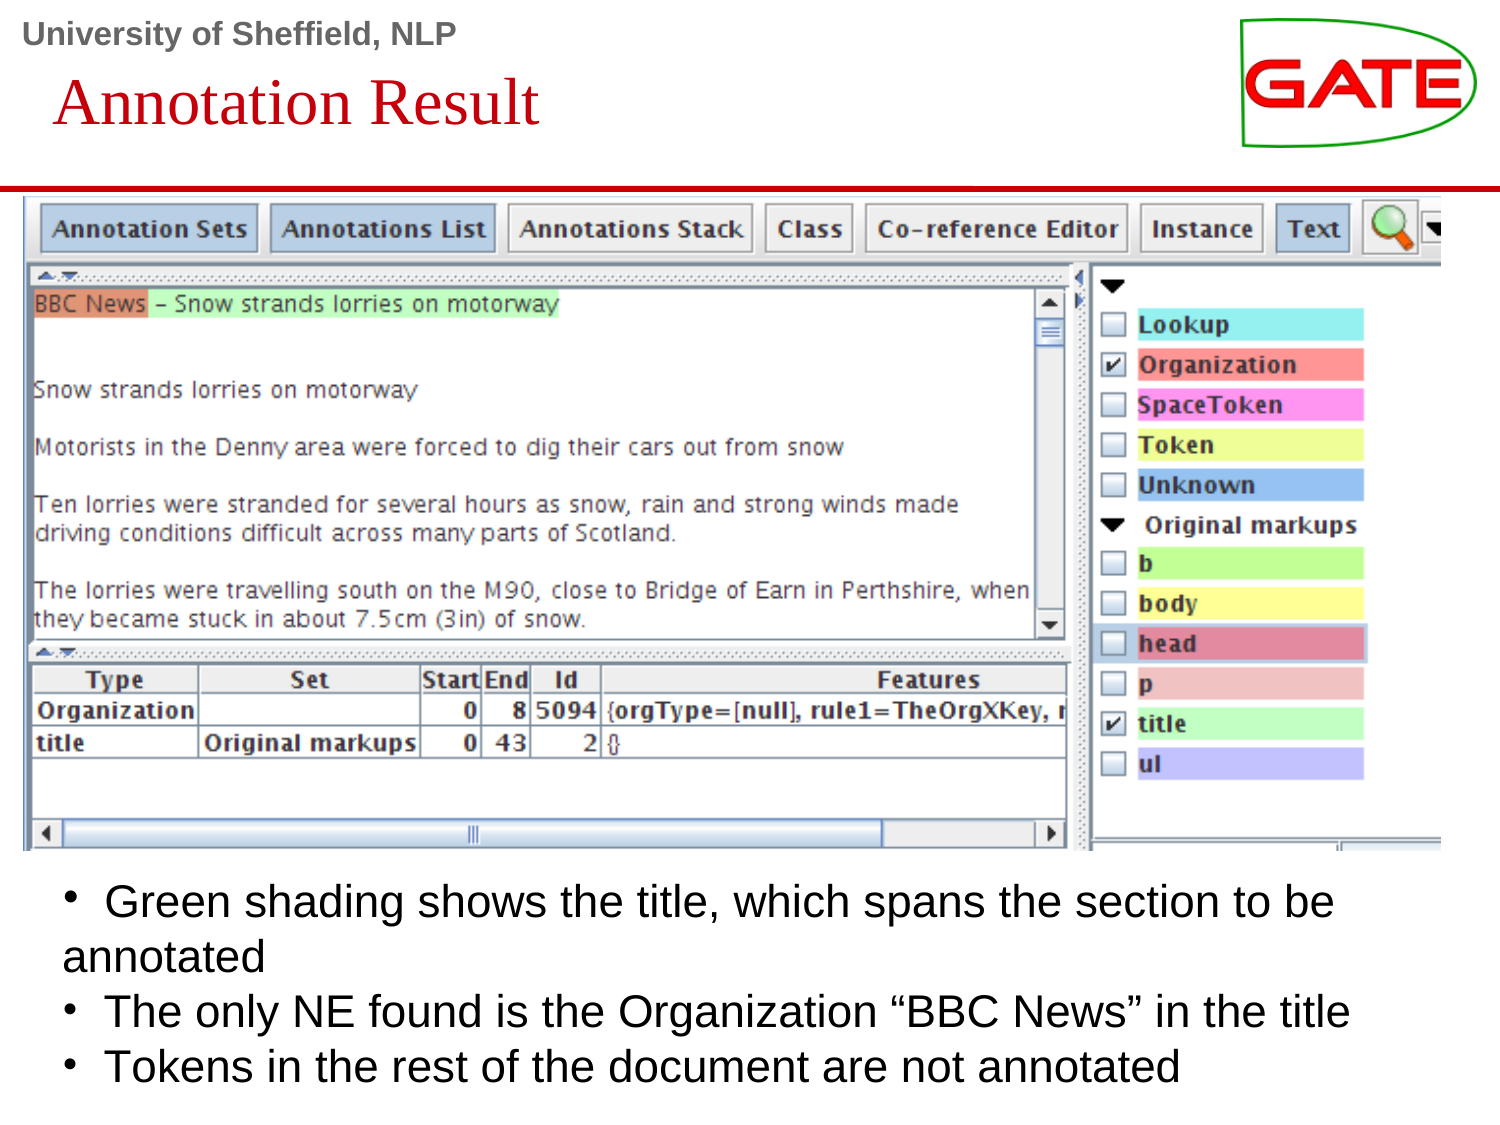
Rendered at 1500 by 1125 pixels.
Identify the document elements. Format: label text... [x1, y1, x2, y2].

text_box Green shading shows the title, which spans the section to be annotated The only NE found is the Organization “BBC News” in the title Tokens in the rest of the document are not annotated [47, 859, 1465, 1040]
picture [1380, 18, 1477, 148]
title Annotation Result [37, 0, 1380, 196]
picture [23, 196, 1441, 851]
